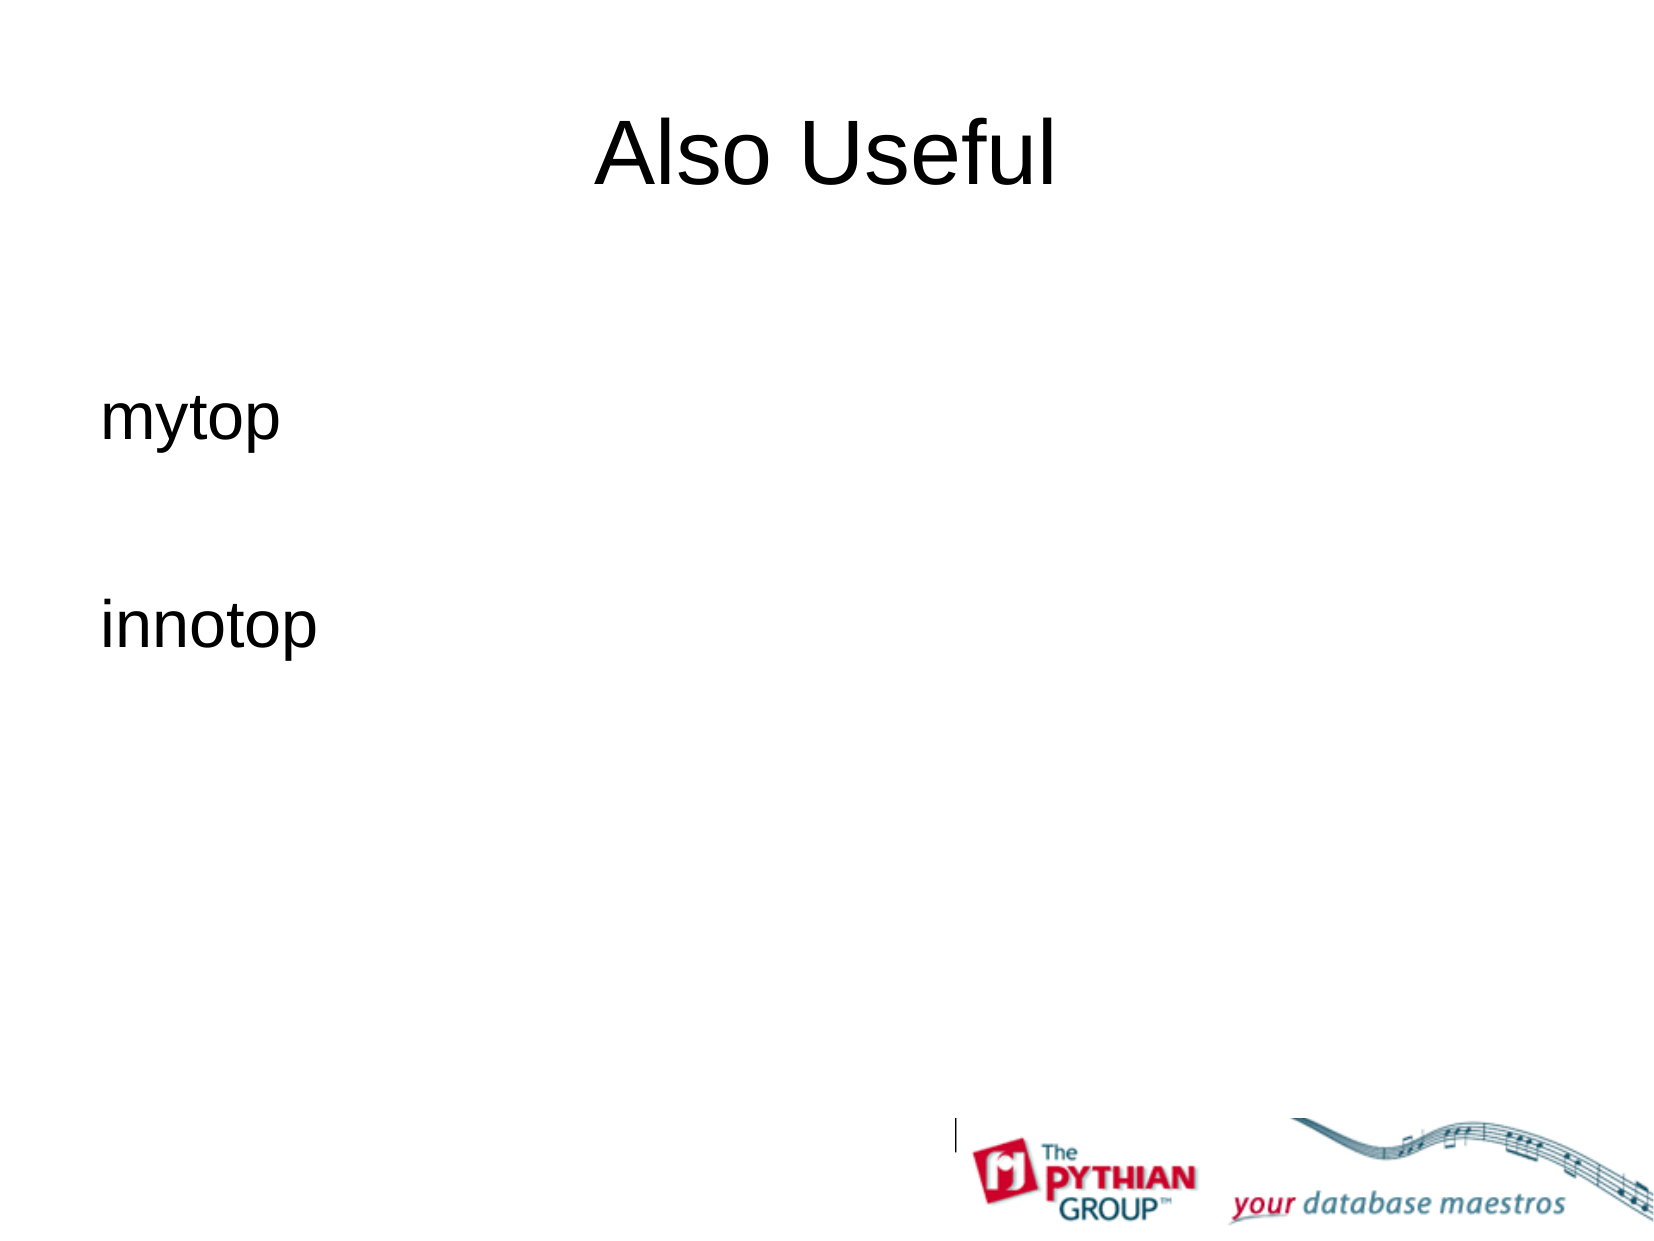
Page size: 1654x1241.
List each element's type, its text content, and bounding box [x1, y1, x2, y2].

picture [955, 1118, 1654, 1241]
title Also Useful [82, 56, 1571, 250]
list mytop innotop [82, 378, 1571, 1183]
